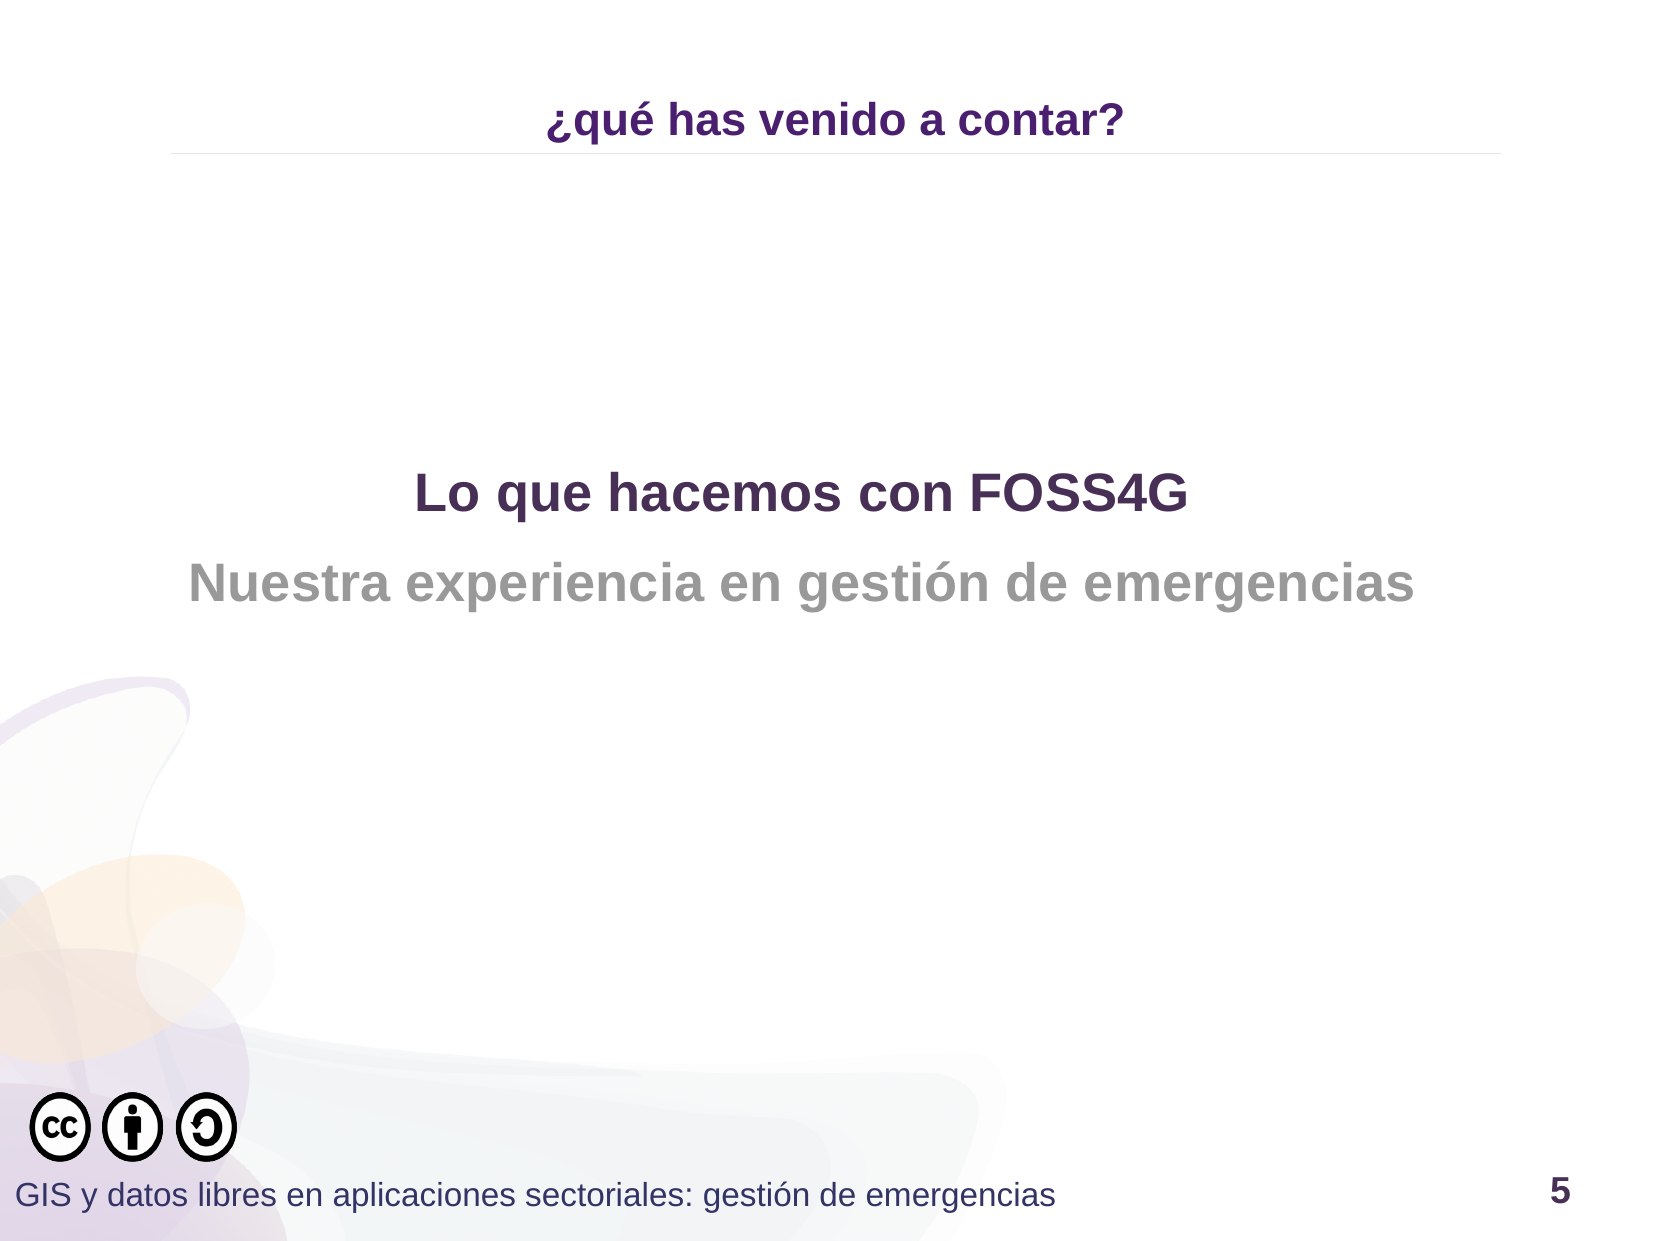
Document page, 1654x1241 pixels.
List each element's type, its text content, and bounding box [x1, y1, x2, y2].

picture [0, 673, 1017, 1241]
text_box ¿qué has venido a contar? [171, 154, 1501, 163]
list Lo que hacemos con FOSS4G Nuestra experiencia en gestión de emergencias [59, 372, 1547, 745]
text_box ¿qué has venido a contar? [171, 88, 1501, 153]
